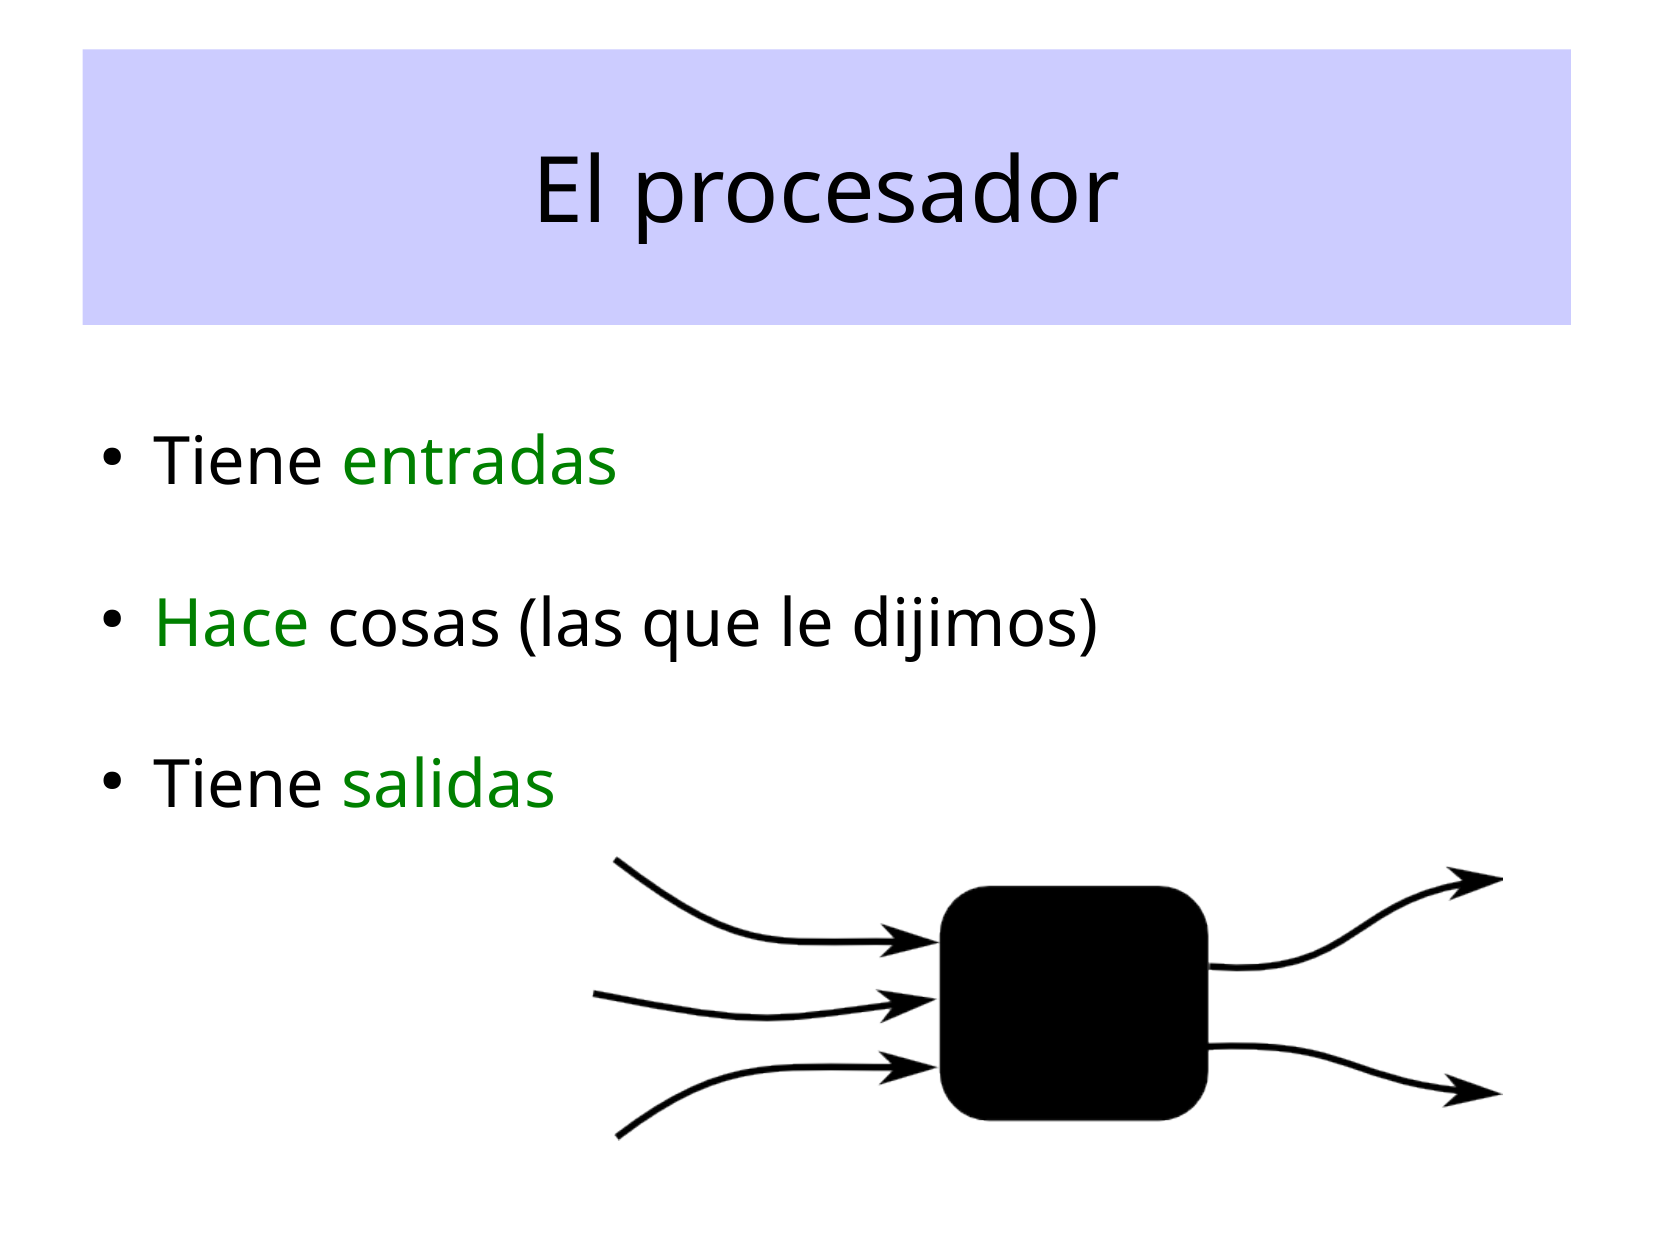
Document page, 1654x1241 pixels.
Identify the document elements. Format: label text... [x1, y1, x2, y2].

list Tiene entradas Hace cosas (las que le dijimos) Tiene salidas [82, 413, 1571, 1232]
title El procesador [82, 49, 1571, 325]
picture [590, 856, 1503, 1141]
